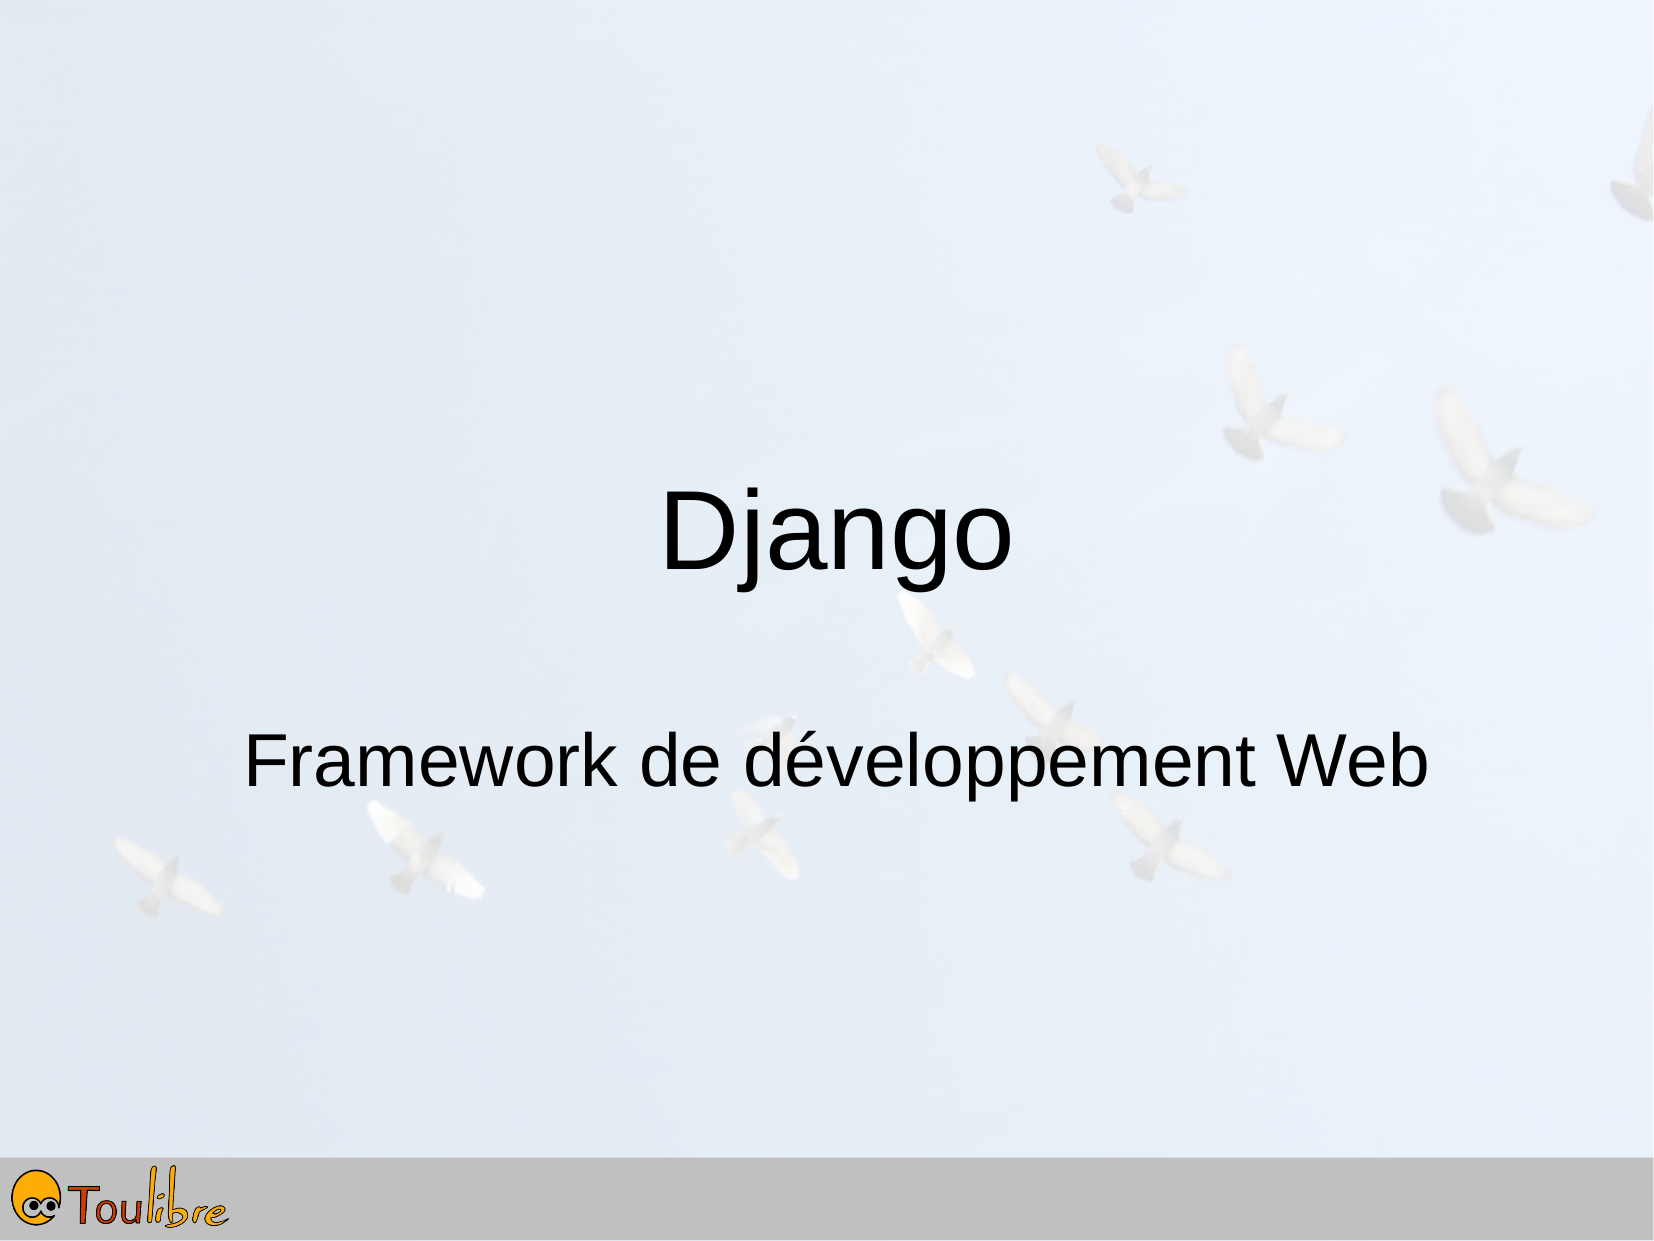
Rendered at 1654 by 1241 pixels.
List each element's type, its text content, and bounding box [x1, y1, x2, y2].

picture [11, 1165, 229, 1228]
subtitle Django Framework de développement Web [58, 139, 1616, 1132]
